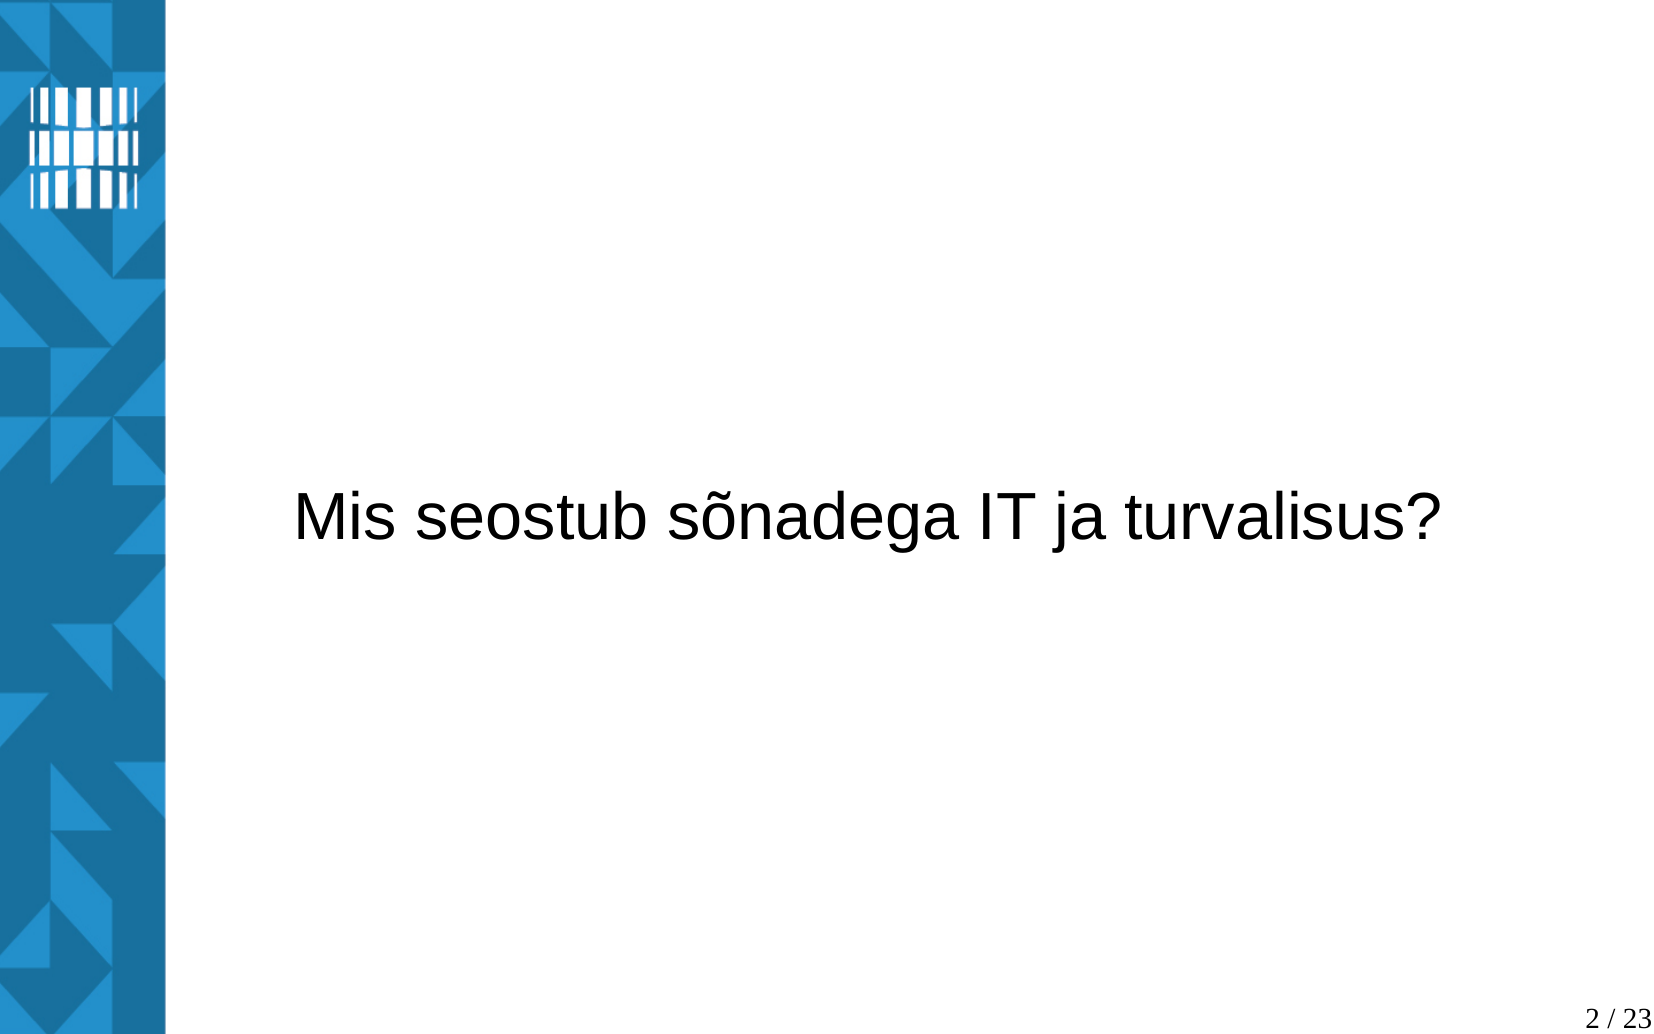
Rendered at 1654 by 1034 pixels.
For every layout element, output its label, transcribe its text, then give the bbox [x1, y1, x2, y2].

subtitle Mis seostub sõnadega IT ja turvalisus? [177, 324, 1579, 709]
